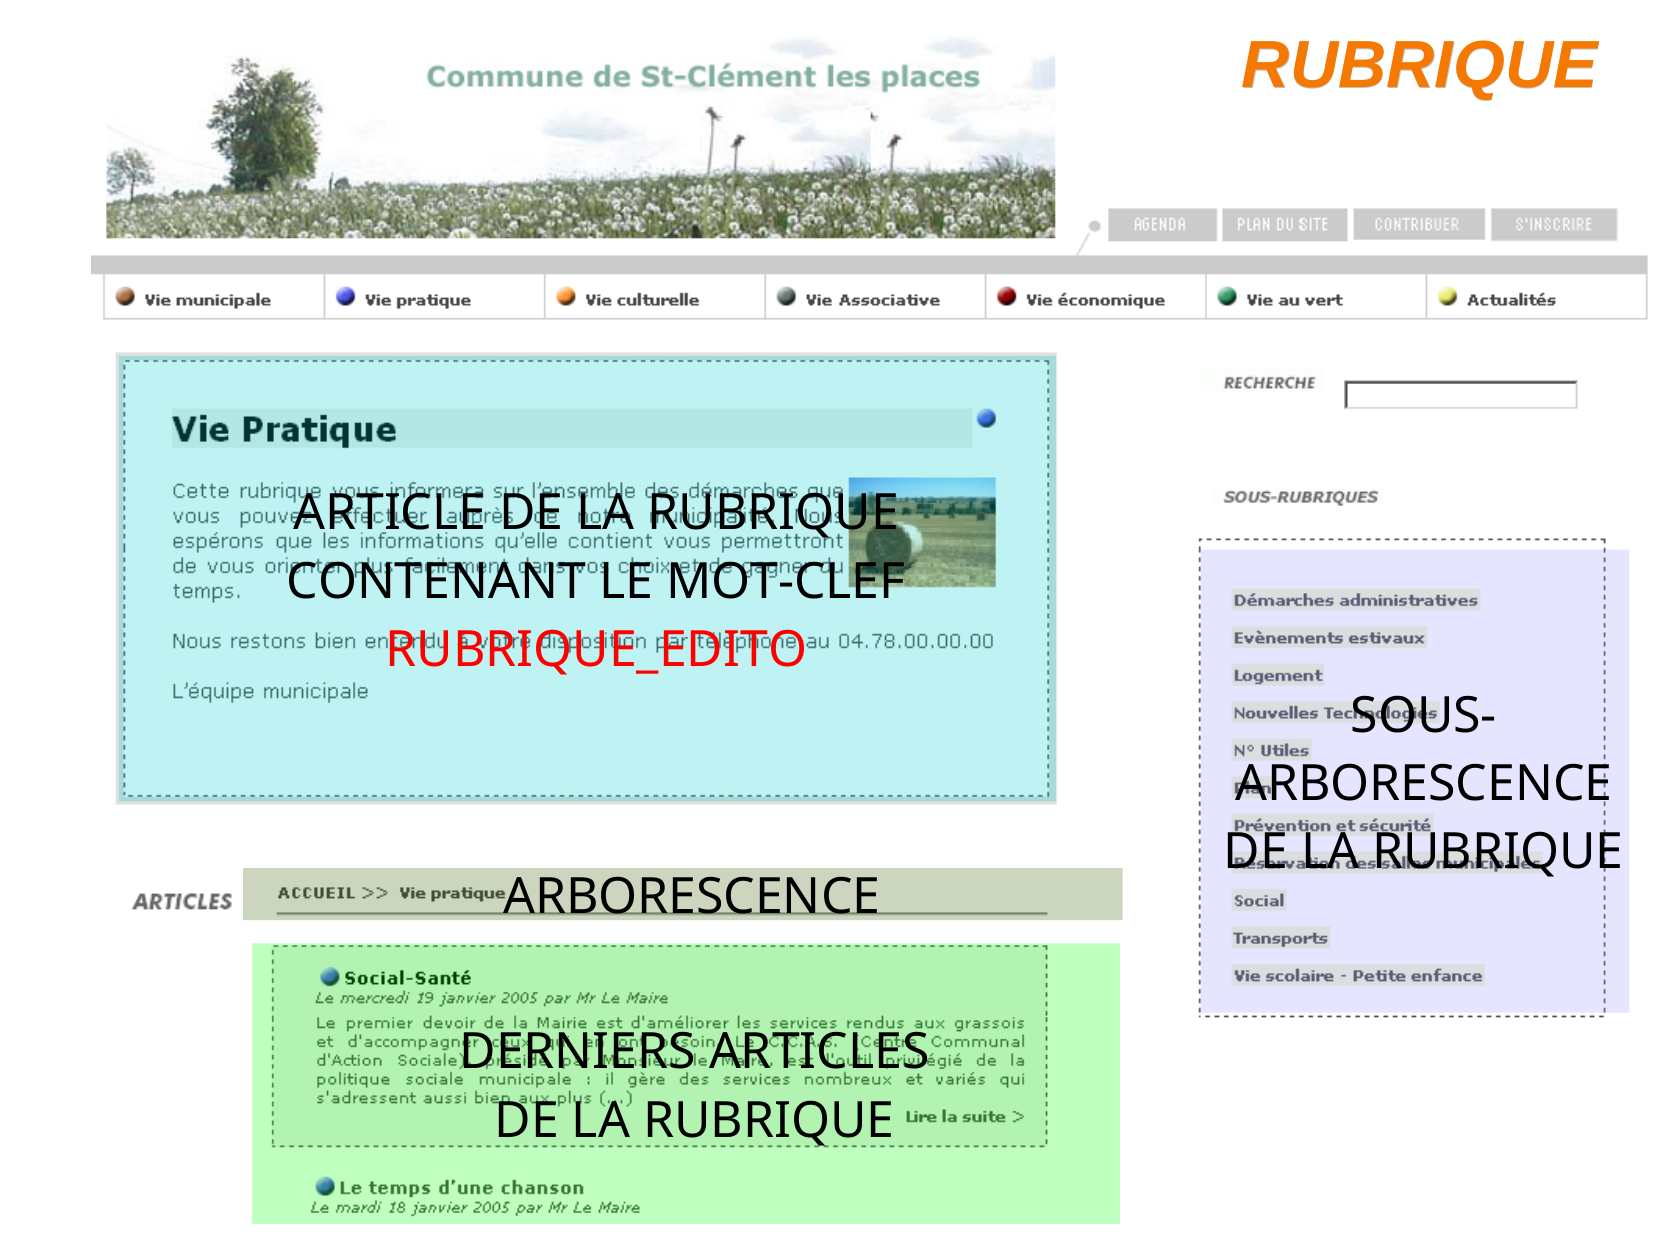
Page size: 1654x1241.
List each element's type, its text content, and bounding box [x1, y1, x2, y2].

text_box DERNIERS ARTICLES DE LA RUBRIQUE [251, 943, 1120, 1224]
picture [91, 32, 1651, 1224]
text_box ARTICLE DE LA RUBRIQUE CONTENANT LE MOT-CLEF RUBRIQUE_EDITO [118, 355, 1057, 802]
text_box ARBORESCENCE [243, 868, 1123, 921]
text_box SOUS- ARBORESCENCE DE LA RUBRIQUE [1200, 549, 1630, 1013]
title RUBRIQUE [1186, 0, 1654, 130]
